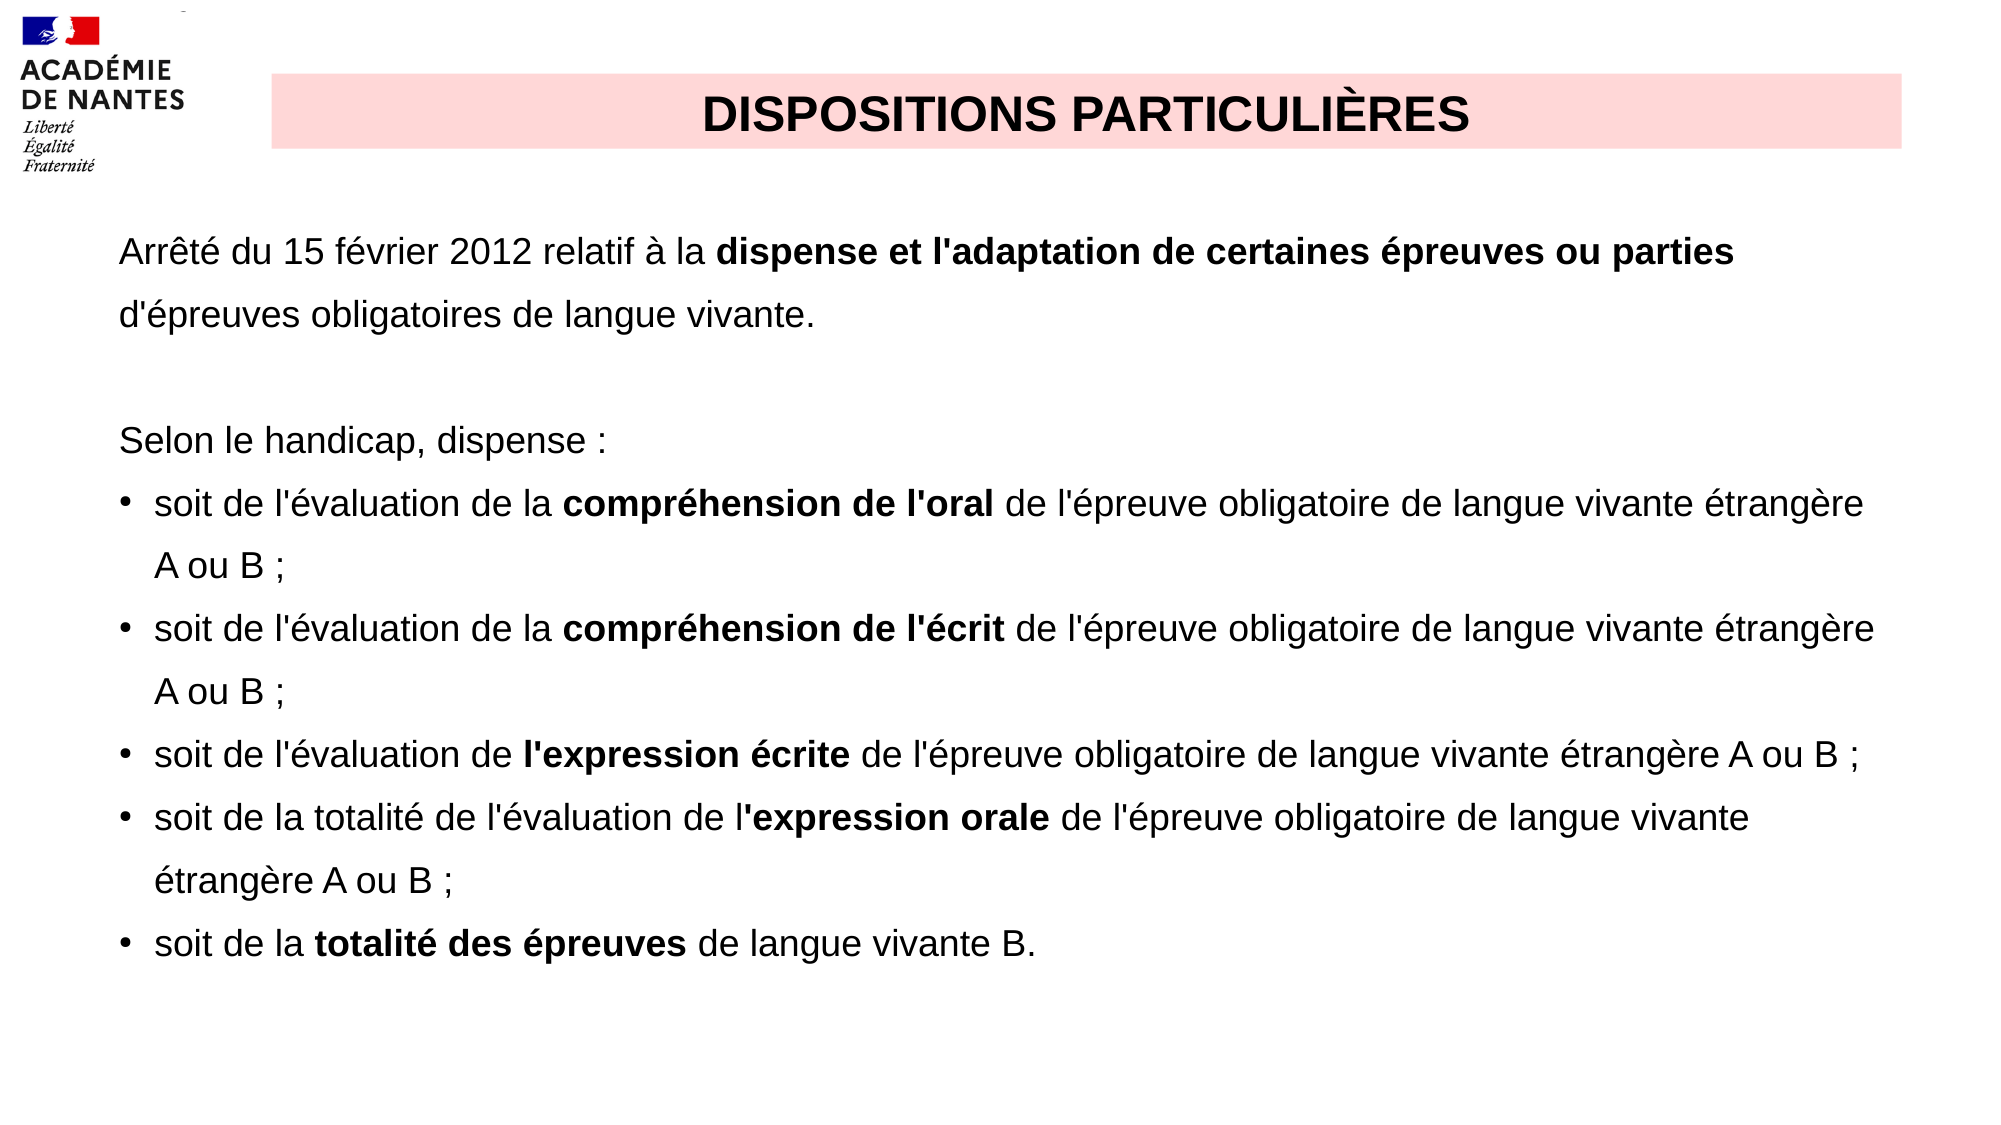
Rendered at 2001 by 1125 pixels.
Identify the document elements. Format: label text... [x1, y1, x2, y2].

text_box Arrêté du 15 février 2012 relatif à la dispense et l'adaptation de certaines épreuves ou parties d'épreuves obligatoires de langue vivante. Selon le handicap, dispense : soit de l'évaluation de la compréhension de l'oral de l'épreuve obligatoire de langue vivante étrangère A ou B ; soit de l'évaluation de la compréhension de l'écrit de l'épreuve obligatoire de langue vivante étrangère A ou B ; soit de l'évaluation de l'expression écrite de l'épreuve obligatoire de langue vivante étrangère A ou B ; soit de la totalité de l'évaluation de l'expression orale de l'épreuve obligatoire de langue vivante étrangère A ou B ; soit de la totalité des épreuves de langue vivante B. [103, 201, 1900, 1023]
picture [11, 11, 186, 178]
text_box DISPOSITIONS PARTICULIÈRES [271, 73, 1902, 149]
